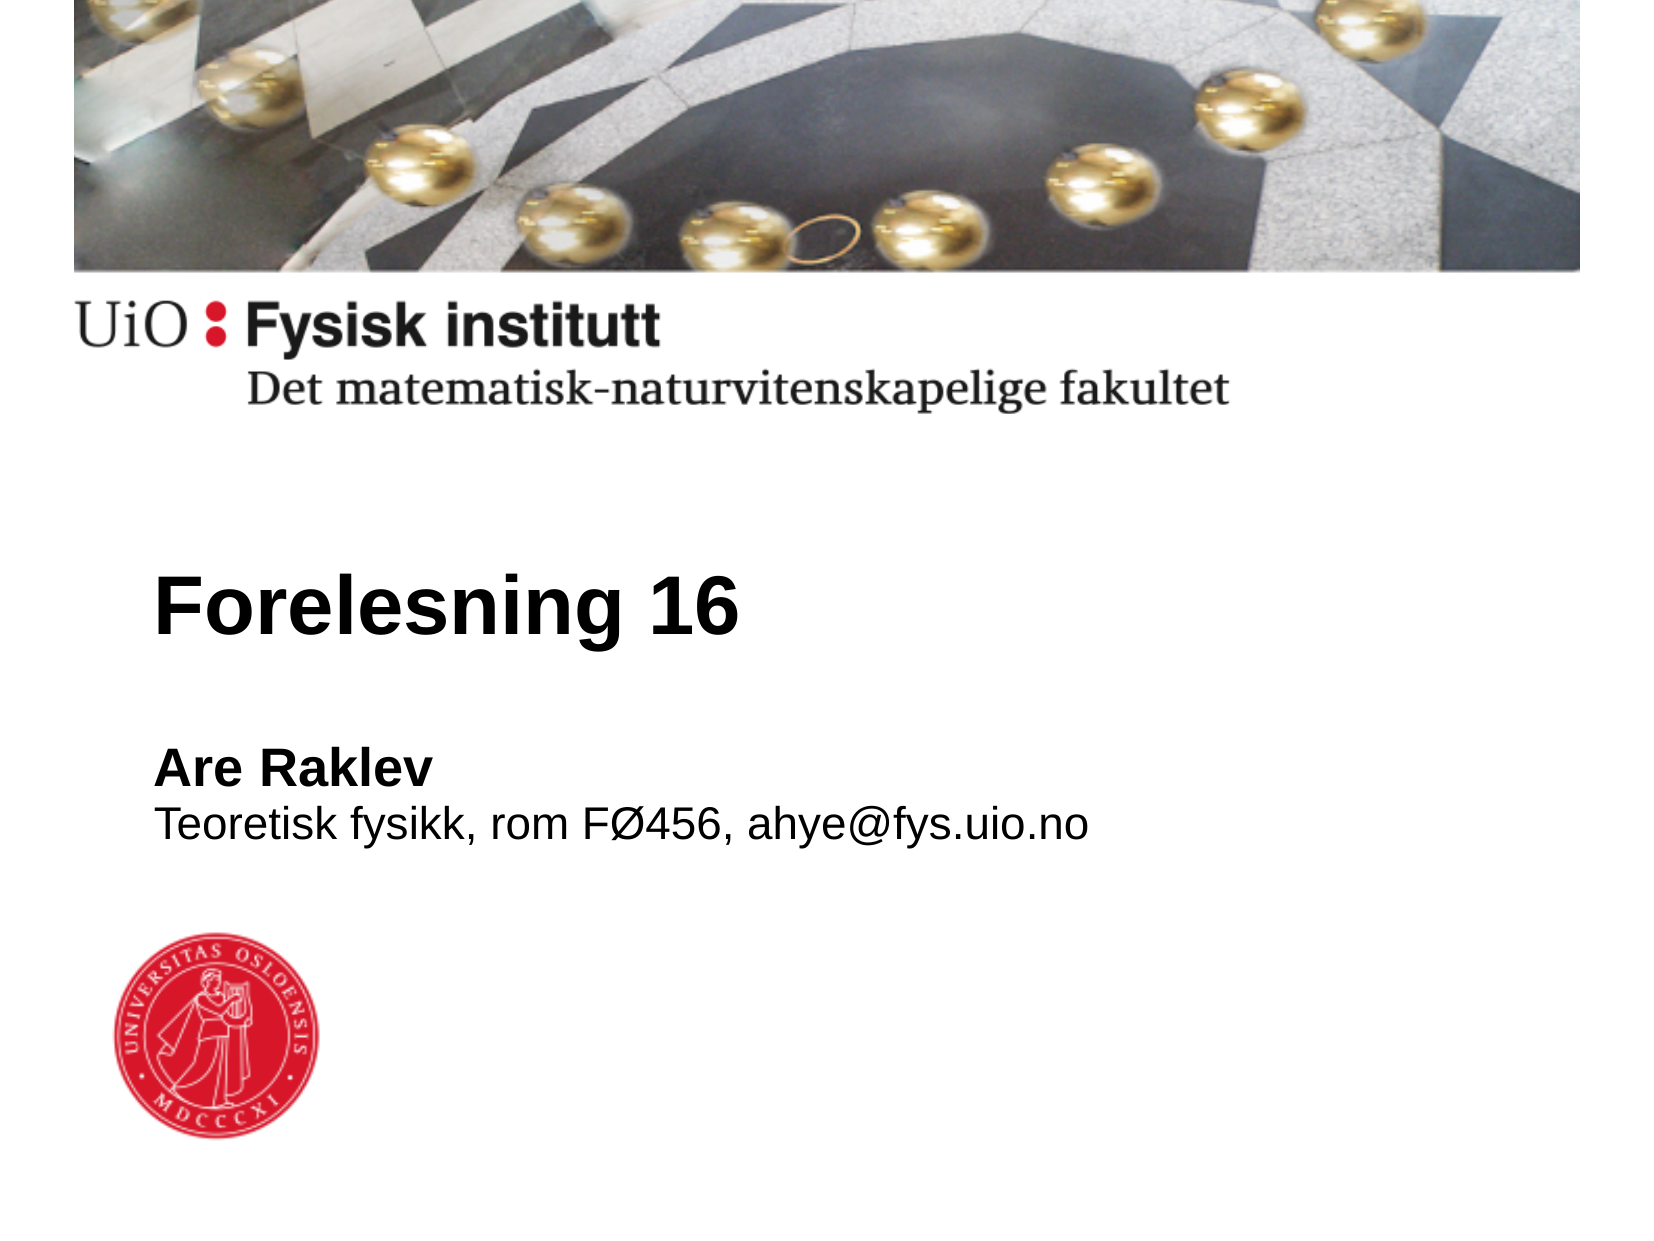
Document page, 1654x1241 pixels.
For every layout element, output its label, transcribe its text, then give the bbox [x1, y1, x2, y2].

picture [109, 927, 326, 1147]
picture [72, 292, 1238, 420]
picture [74, 0, 1580, 280]
title Are Raklev Teoretisk fysikk, rom FØ456, ahye@fys.uio.no [153, 725, 1500, 862]
subtitle Forelesning 16 [153, 545, 1418, 666]
